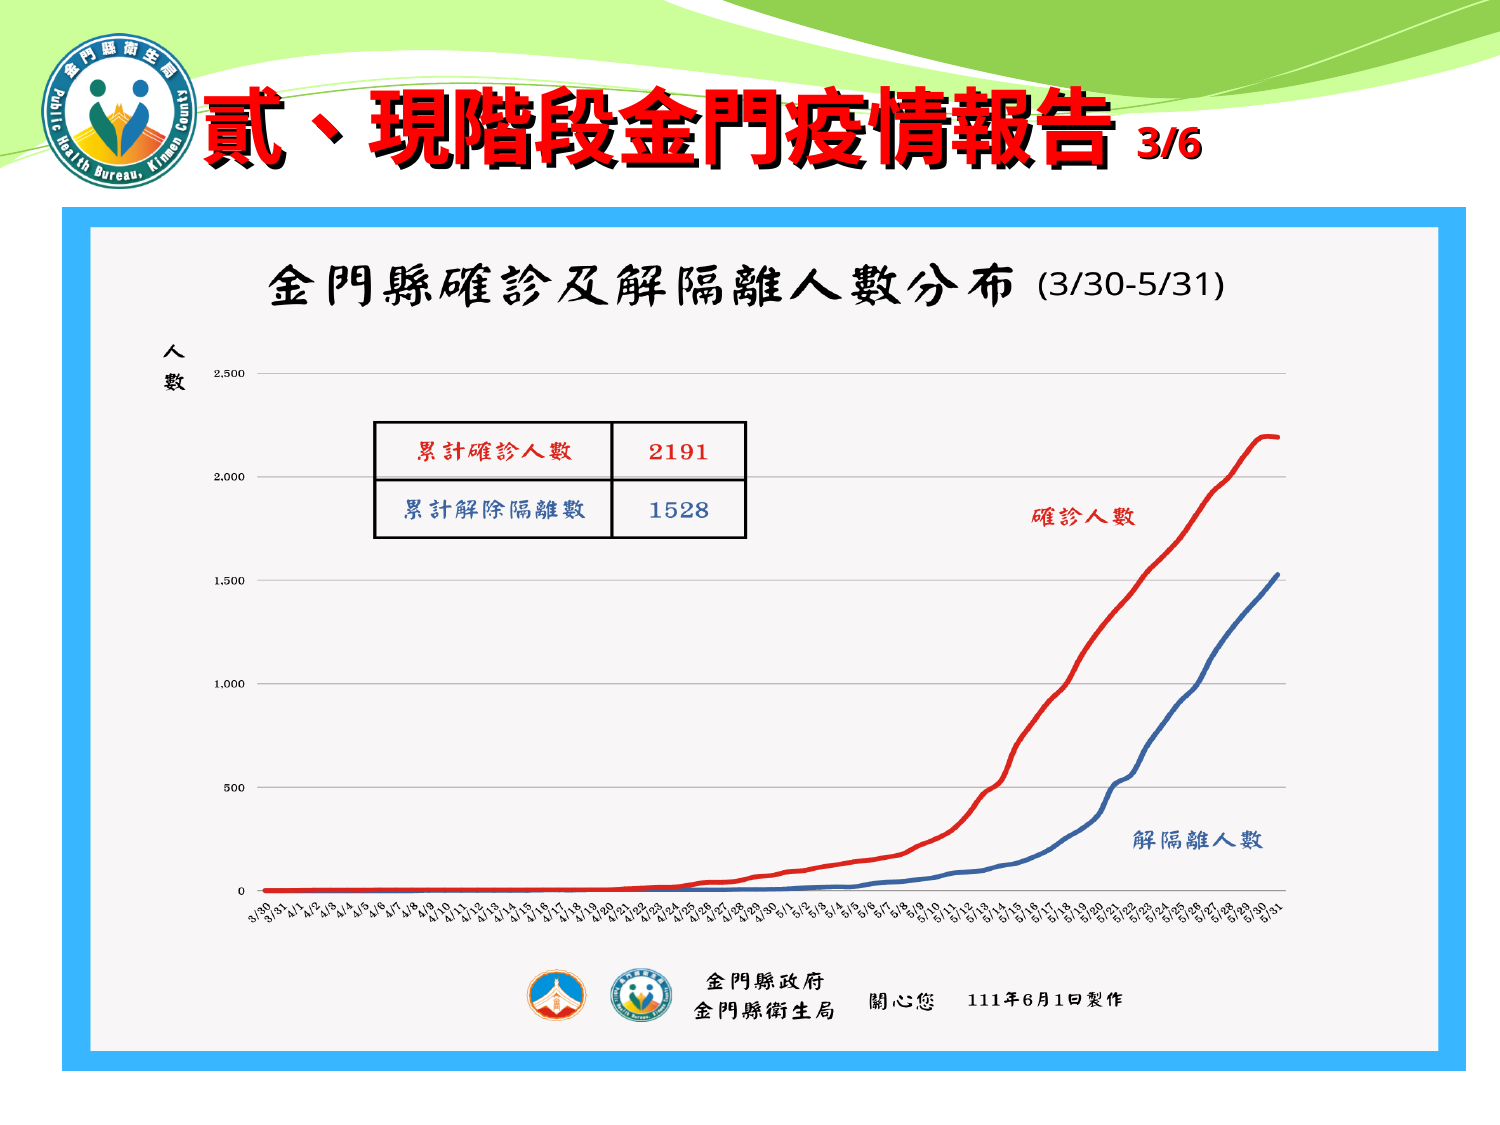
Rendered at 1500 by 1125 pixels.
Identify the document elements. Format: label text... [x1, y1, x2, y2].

picture [41, 33, 197, 189]
text_box 貳、現階段金門疫情報告3/6 [128, 66, 1274, 182]
picture [62, 207, 1466, 1071]
